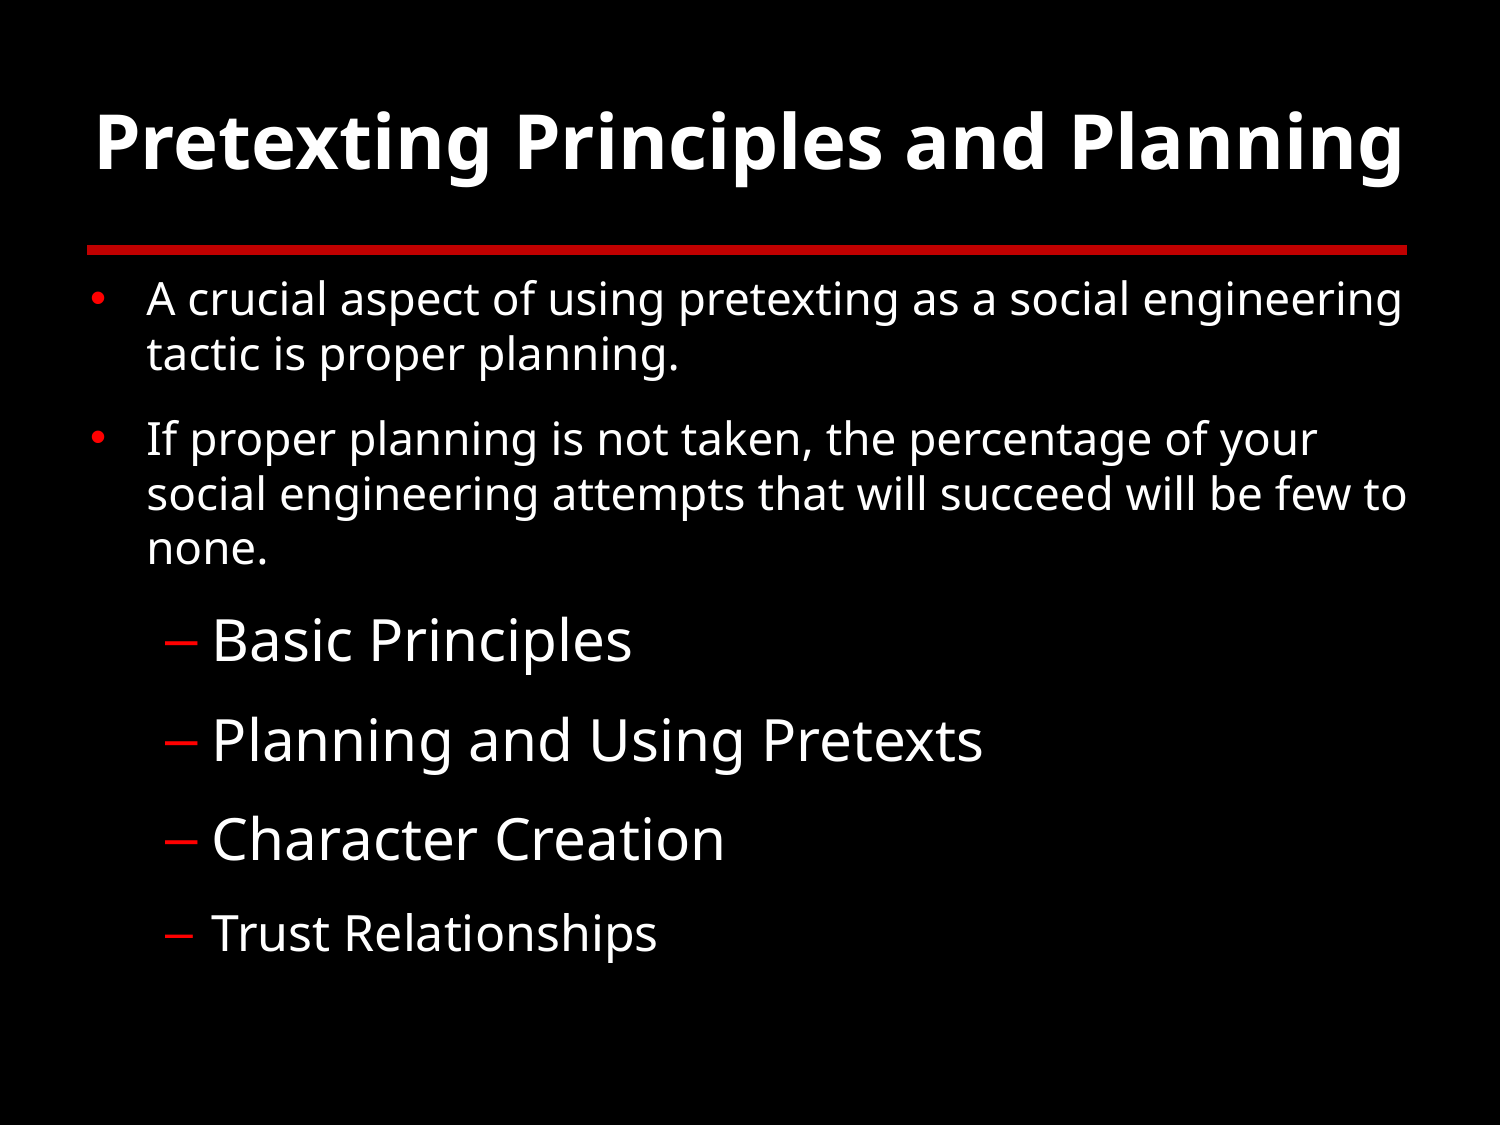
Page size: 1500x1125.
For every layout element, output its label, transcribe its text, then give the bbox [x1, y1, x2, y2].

title Pretexting Principles and Planning [75, 45, 1425, 233]
list A crucial aspect of using pretexting as a social engineering tactic is proper planning. If proper planning is not taken, the percentage of your social engineering attempts that will succeed will be few to none. Basic Principles Planning and Using Pretexts Character Creation Trust Relationships [75, 262, 1425, 1005]
